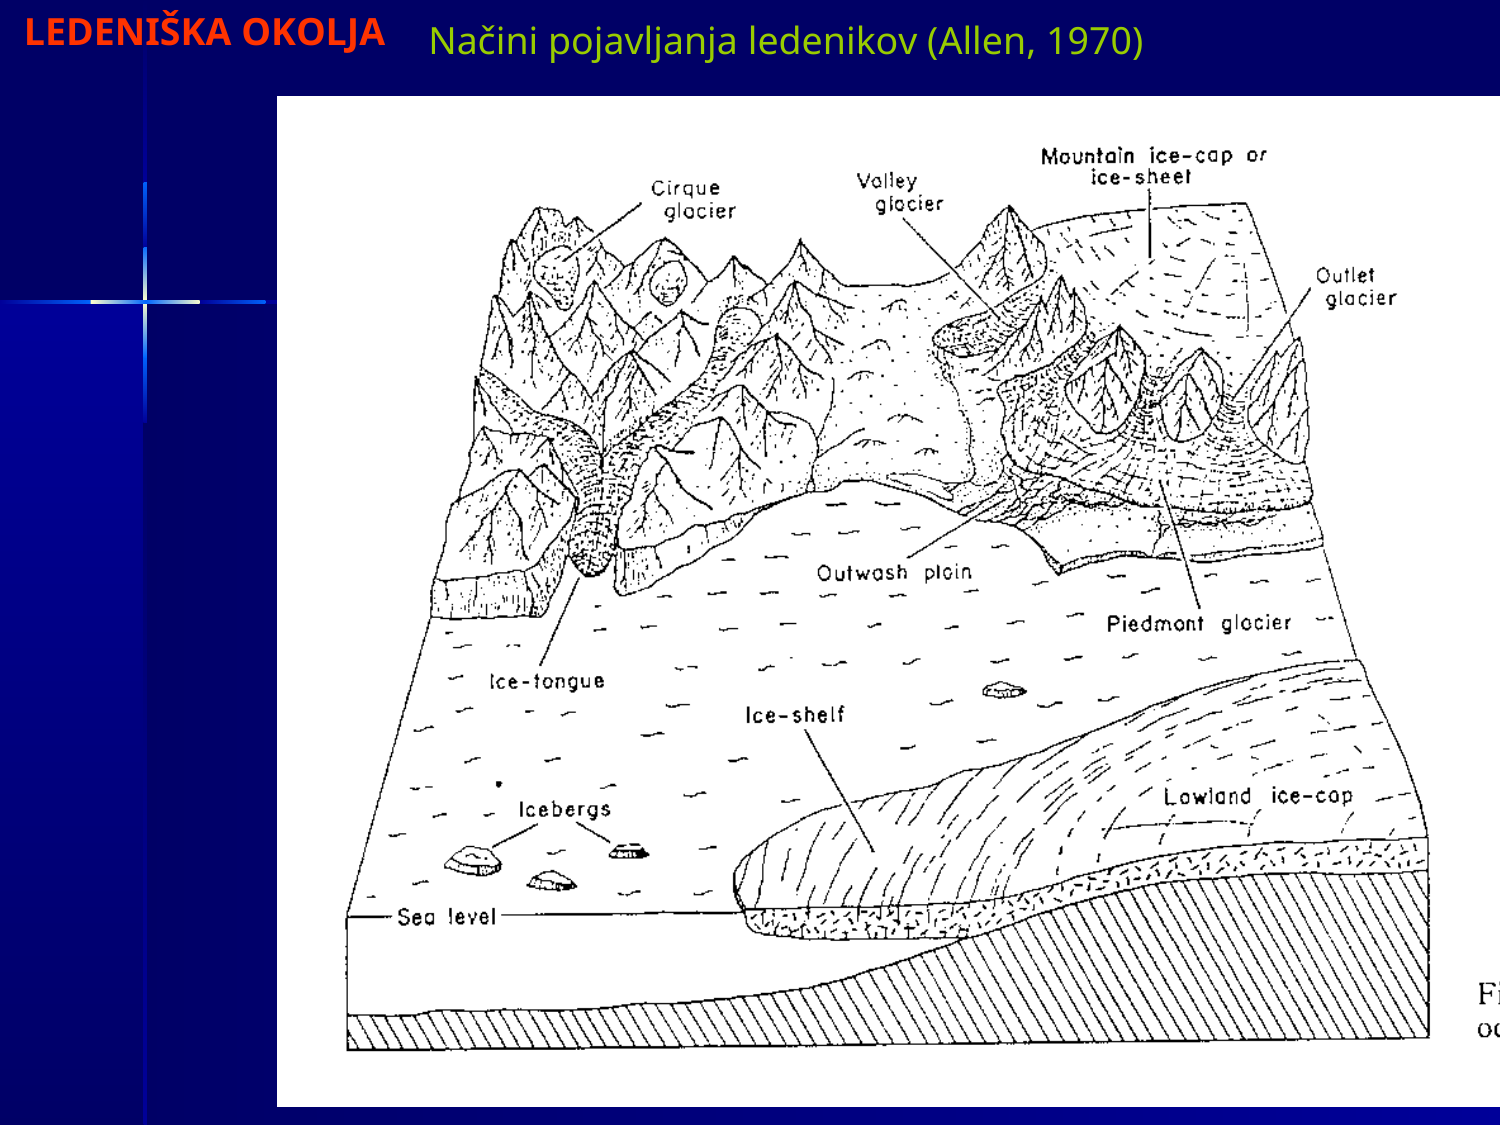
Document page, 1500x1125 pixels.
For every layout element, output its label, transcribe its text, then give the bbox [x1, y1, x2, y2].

picture [277, 96, 1500, 1107]
text_box LEDENIŠKA OKOLJA [9, 0, 401, 61]
text_box Načini pojavljanja ledenikov (Allen, 1970) [413, 9, 1159, 71]
